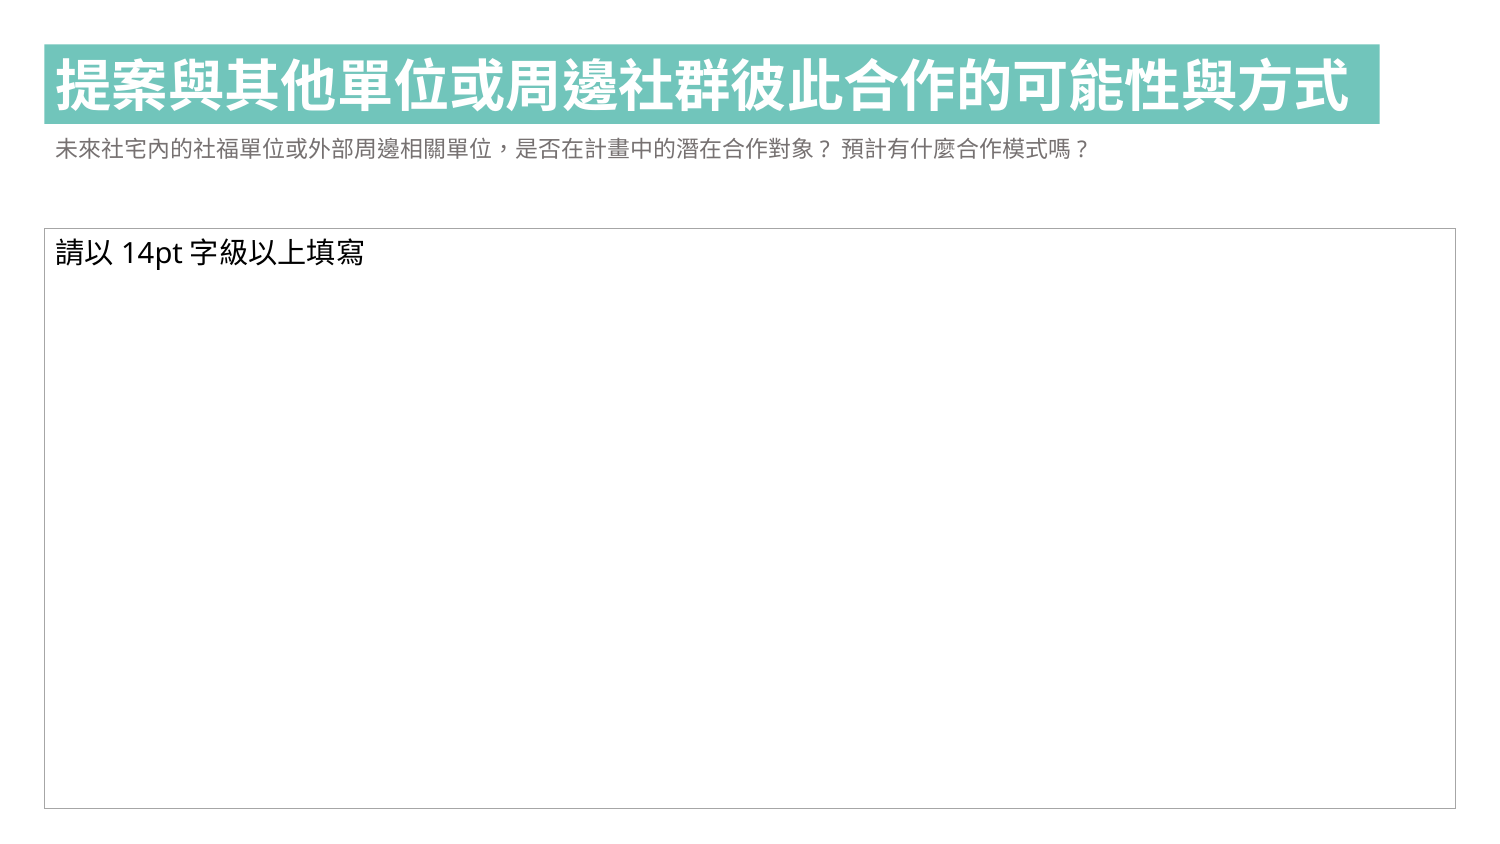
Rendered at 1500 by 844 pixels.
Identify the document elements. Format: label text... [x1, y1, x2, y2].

text_box 未來社宅內的社福單位或外部周邊相關單位，是否在計畫中的潛在合作對象? 預計有什麼合作模式嗎? [44, 128, 1462, 168]
text_box 請以14pt字級以上填寫 [44, 228, 1456, 809]
text_box 提案與其他單位或周邊社群彼此合作的可能性與方式 [44, 44, 1380, 124]
